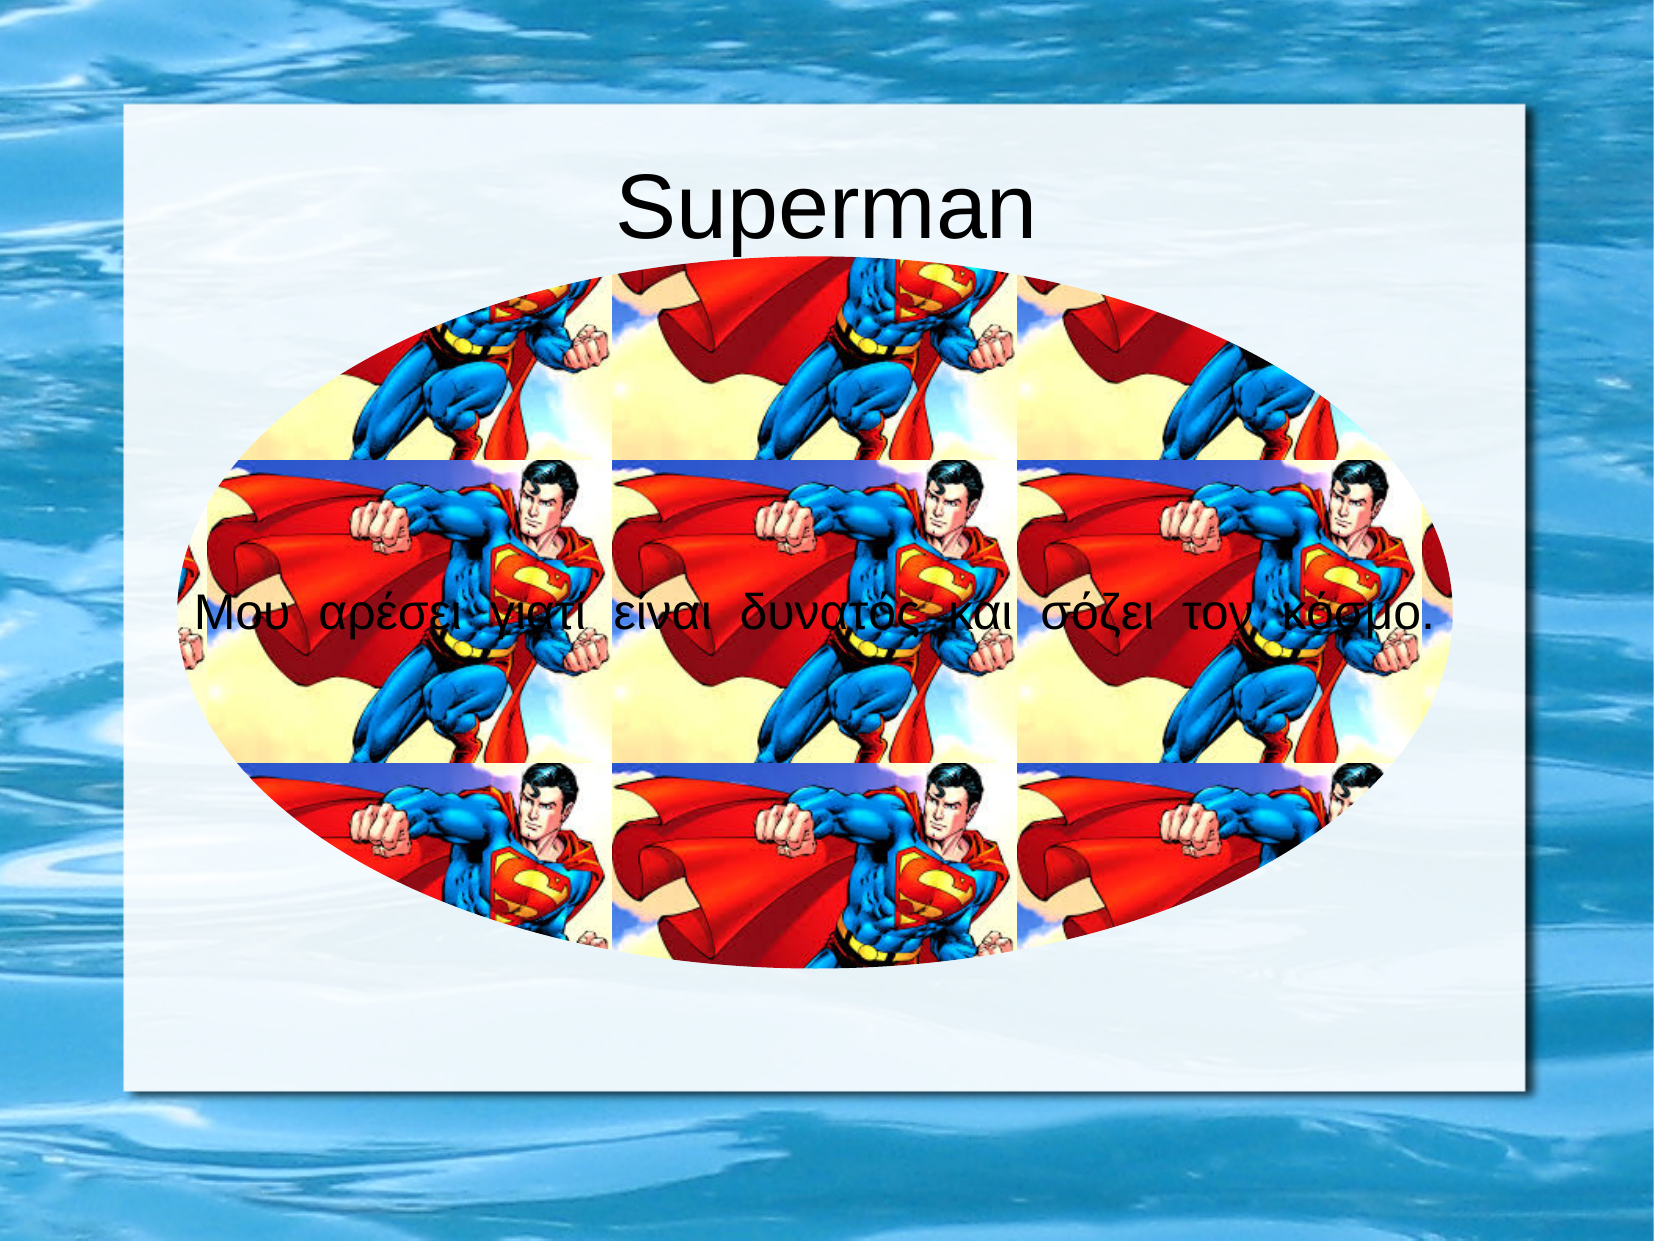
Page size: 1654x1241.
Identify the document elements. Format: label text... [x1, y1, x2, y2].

title Superman [147, 118, 1506, 296]
subtitle Μου αρέσει γιατί είναι δυνατός και σόζει τον κόσμο. [177, 256, 1453, 969]
picture [0, 0, 1654, 1241]
